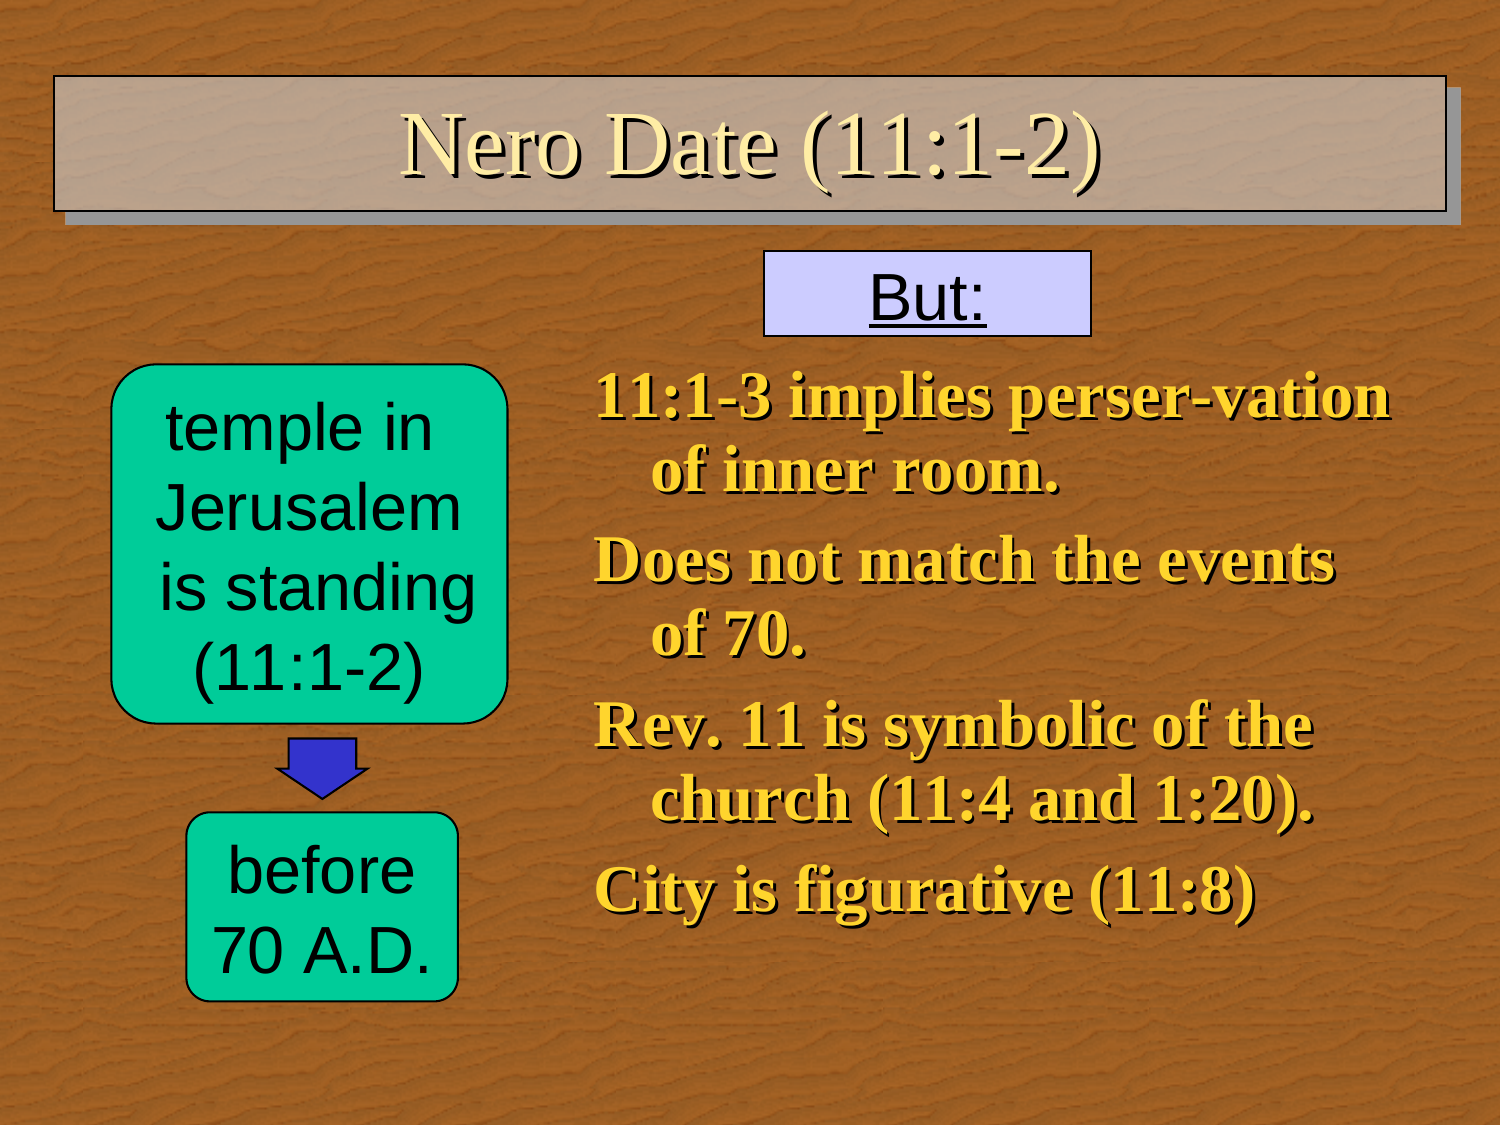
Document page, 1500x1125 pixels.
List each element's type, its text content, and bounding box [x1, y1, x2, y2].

list 11:1-3 implies perser-vation of inner room. Does not match the events of 70. Rev. 11 is symbolic of the church (11:4 and 1:20). City is figurative (11:8) [578, 350, 1408, 1101]
text_box temple in Jerusalem is standing (11:1-2) [111, 364, 508, 724]
text_box [277, 738, 368, 799]
title Nero Date (11:1-2) [65, 85, 1435, 203]
text_box But: [764, 251, 1092, 337]
picture [0, 0, 1500, 1125]
text_box before 70 A.D. [186, 812, 458, 1002]
